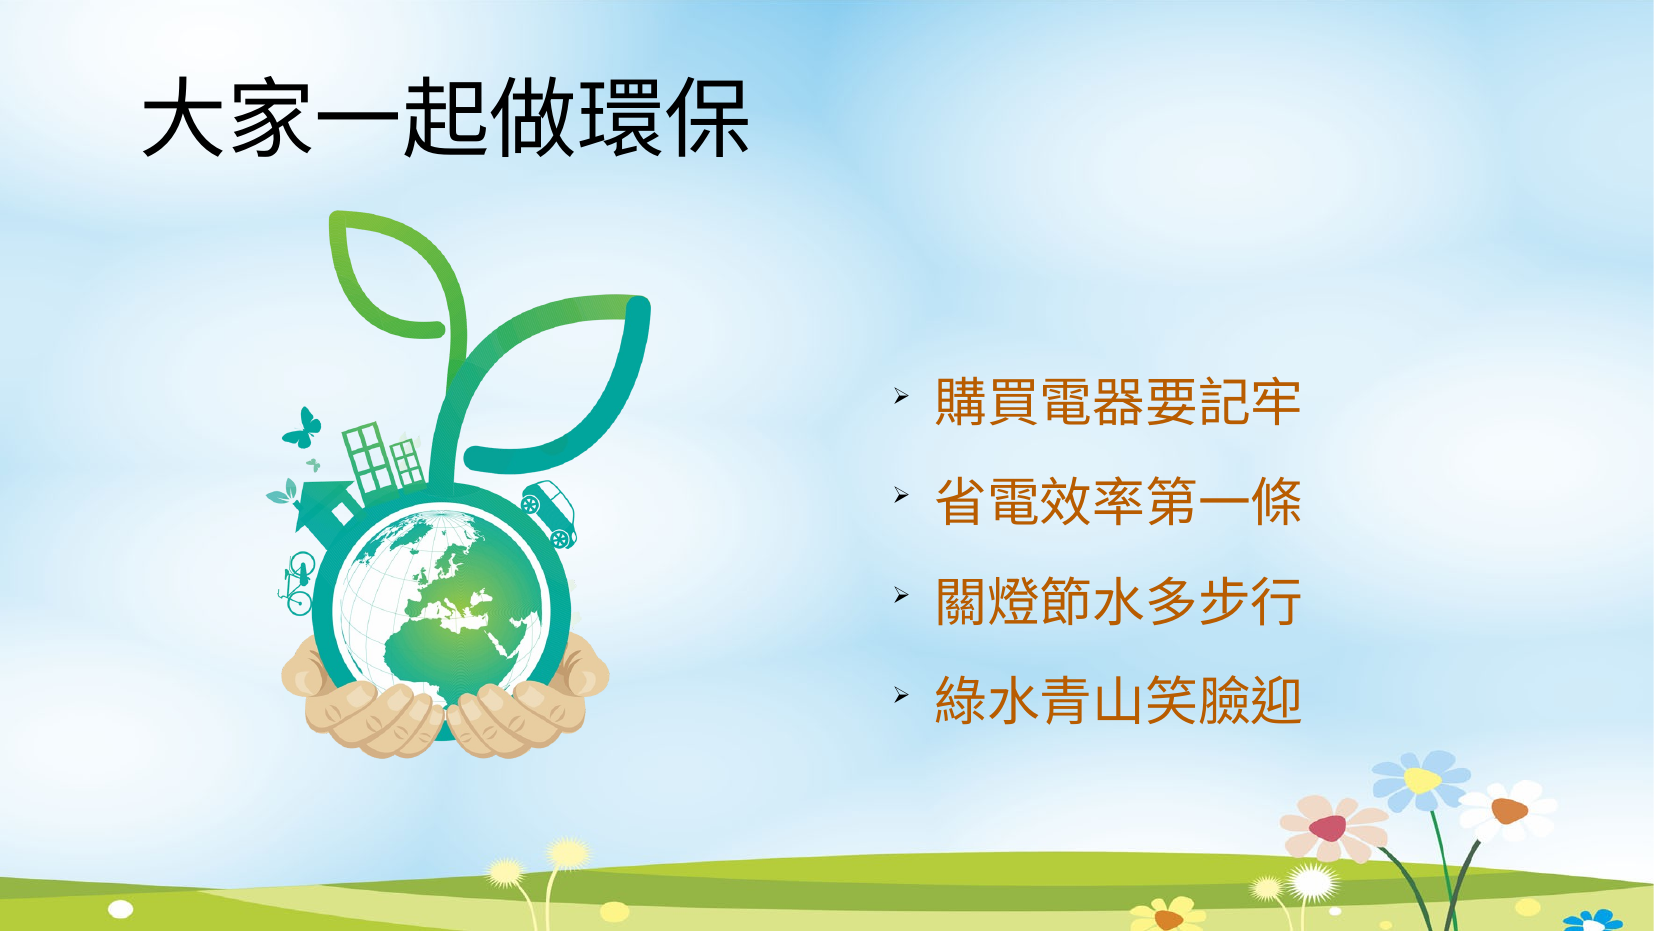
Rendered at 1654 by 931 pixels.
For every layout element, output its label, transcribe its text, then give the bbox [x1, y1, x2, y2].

title 大家一起做環保 [82, 34, 810, 191]
list 購買電器要記牢 省電效率第一條 關燈節水多步行 綠水青山笑臉迎 [878, 278, 1366, 741]
picture [0, 0, 1654, 931]
